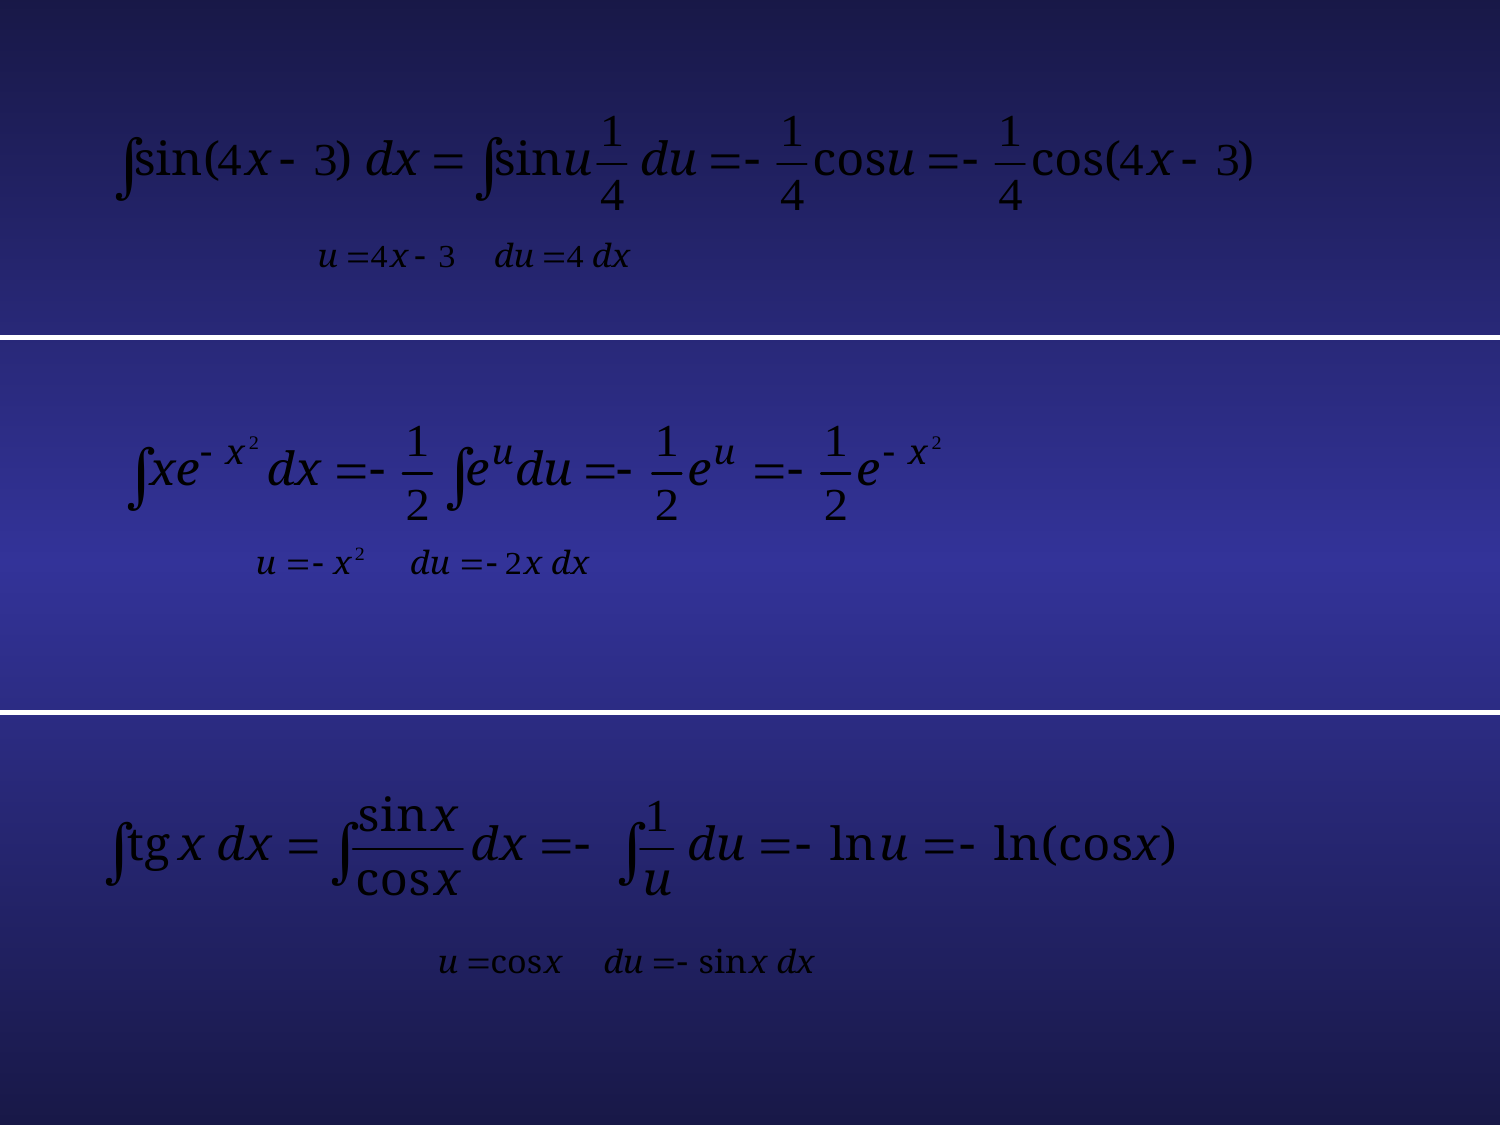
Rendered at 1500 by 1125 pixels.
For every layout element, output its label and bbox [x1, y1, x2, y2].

chart [99, 99, 1263, 291]
chart [90, 787, 1185, 906]
chart [251, 540, 596, 583]
chart [112, 412, 956, 531]
chart [432, 944, 821, 983]
